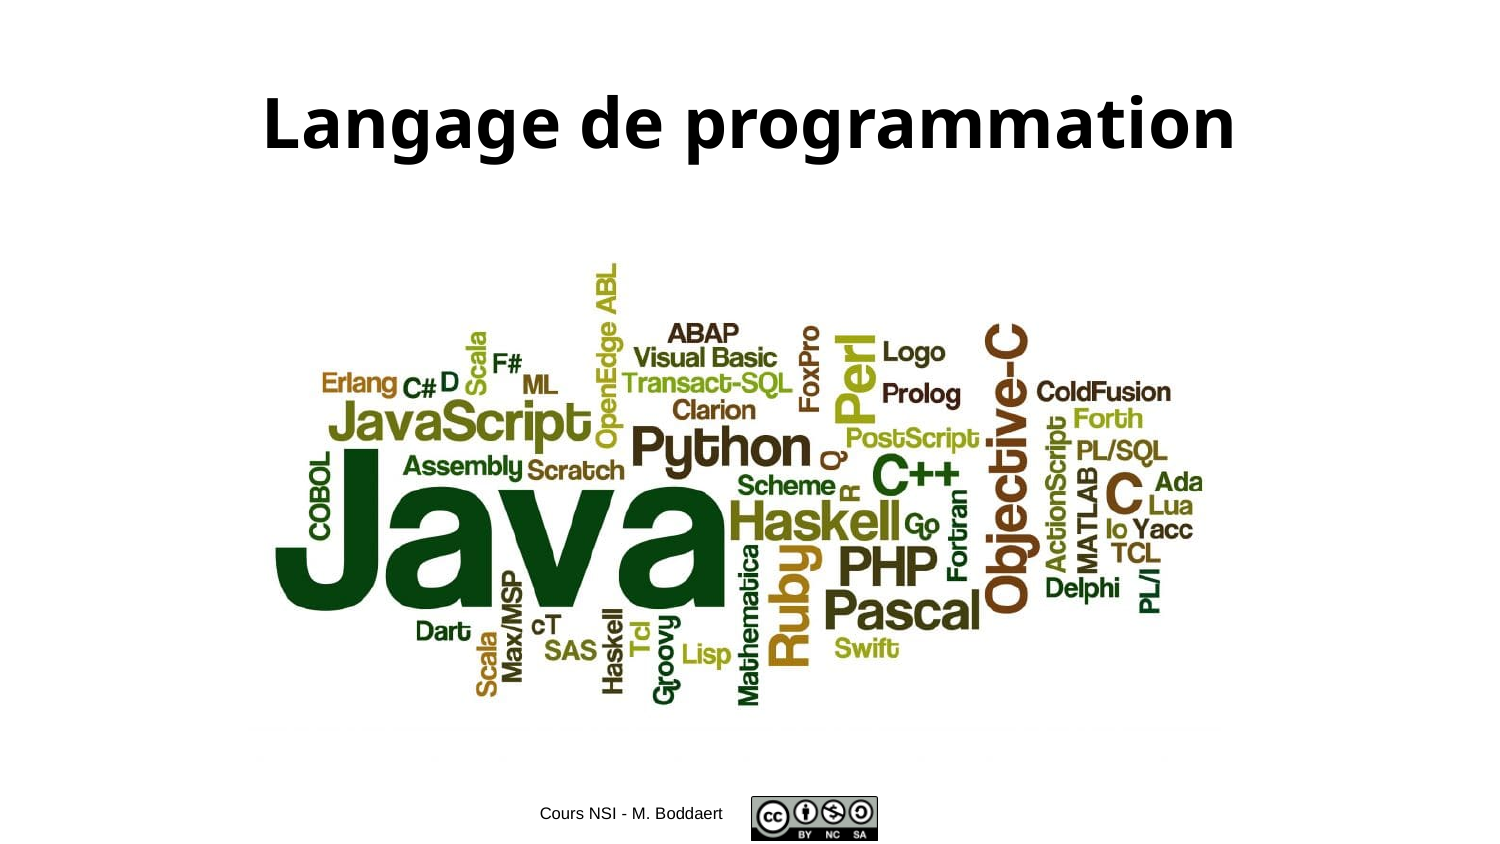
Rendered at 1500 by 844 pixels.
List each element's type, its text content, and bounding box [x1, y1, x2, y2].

picture [751, 796, 878, 841]
picture [248, 200, 1221, 762]
title Langage de programmation [51, 63, 1449, 178]
